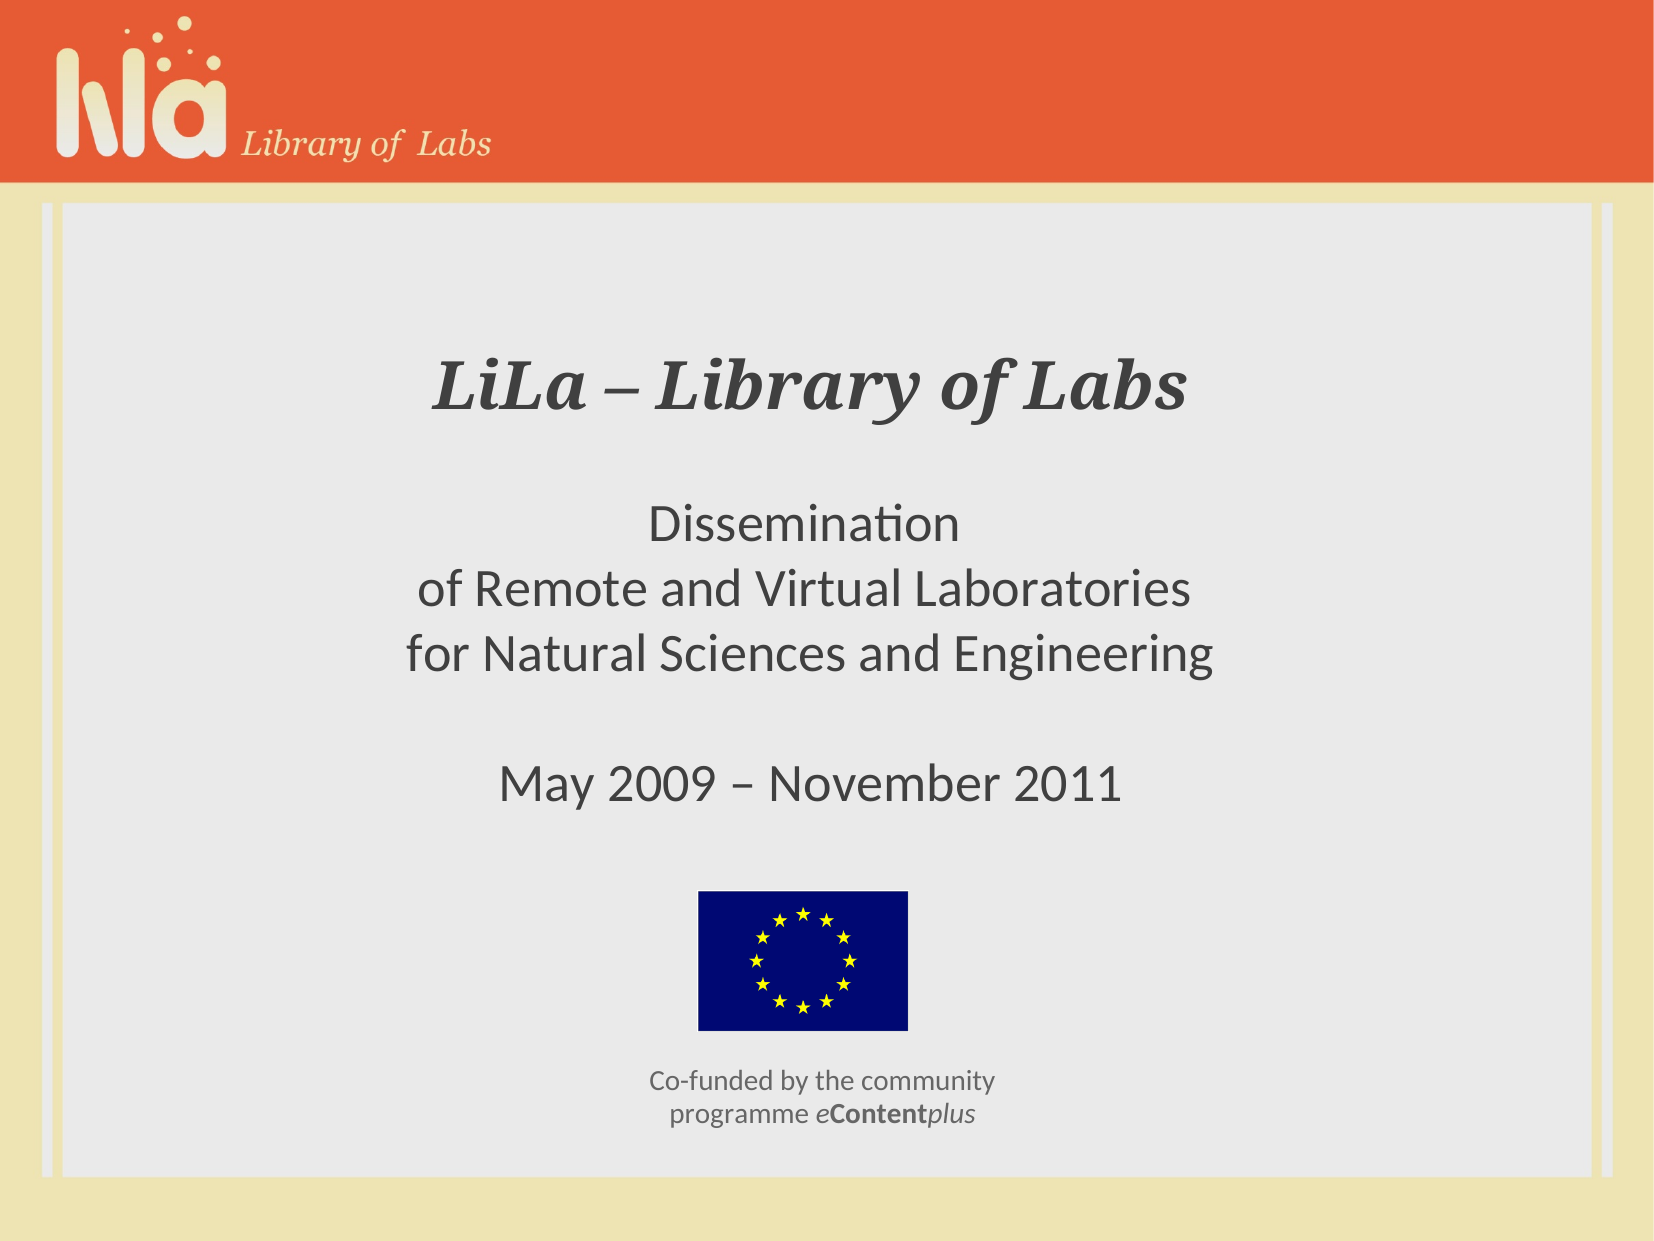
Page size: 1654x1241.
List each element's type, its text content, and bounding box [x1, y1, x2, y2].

text_box LiLa – Library of Labs Dissemination of Remote and Virtual Laboratories for Natural Sciences and Engineering May 2009 – November 2011 [173, 290, 1450, 866]
picture [0, 0, 1654, 1241]
text_box Co-funded by the community programme eContentplus [613, 1055, 1032, 1186]
